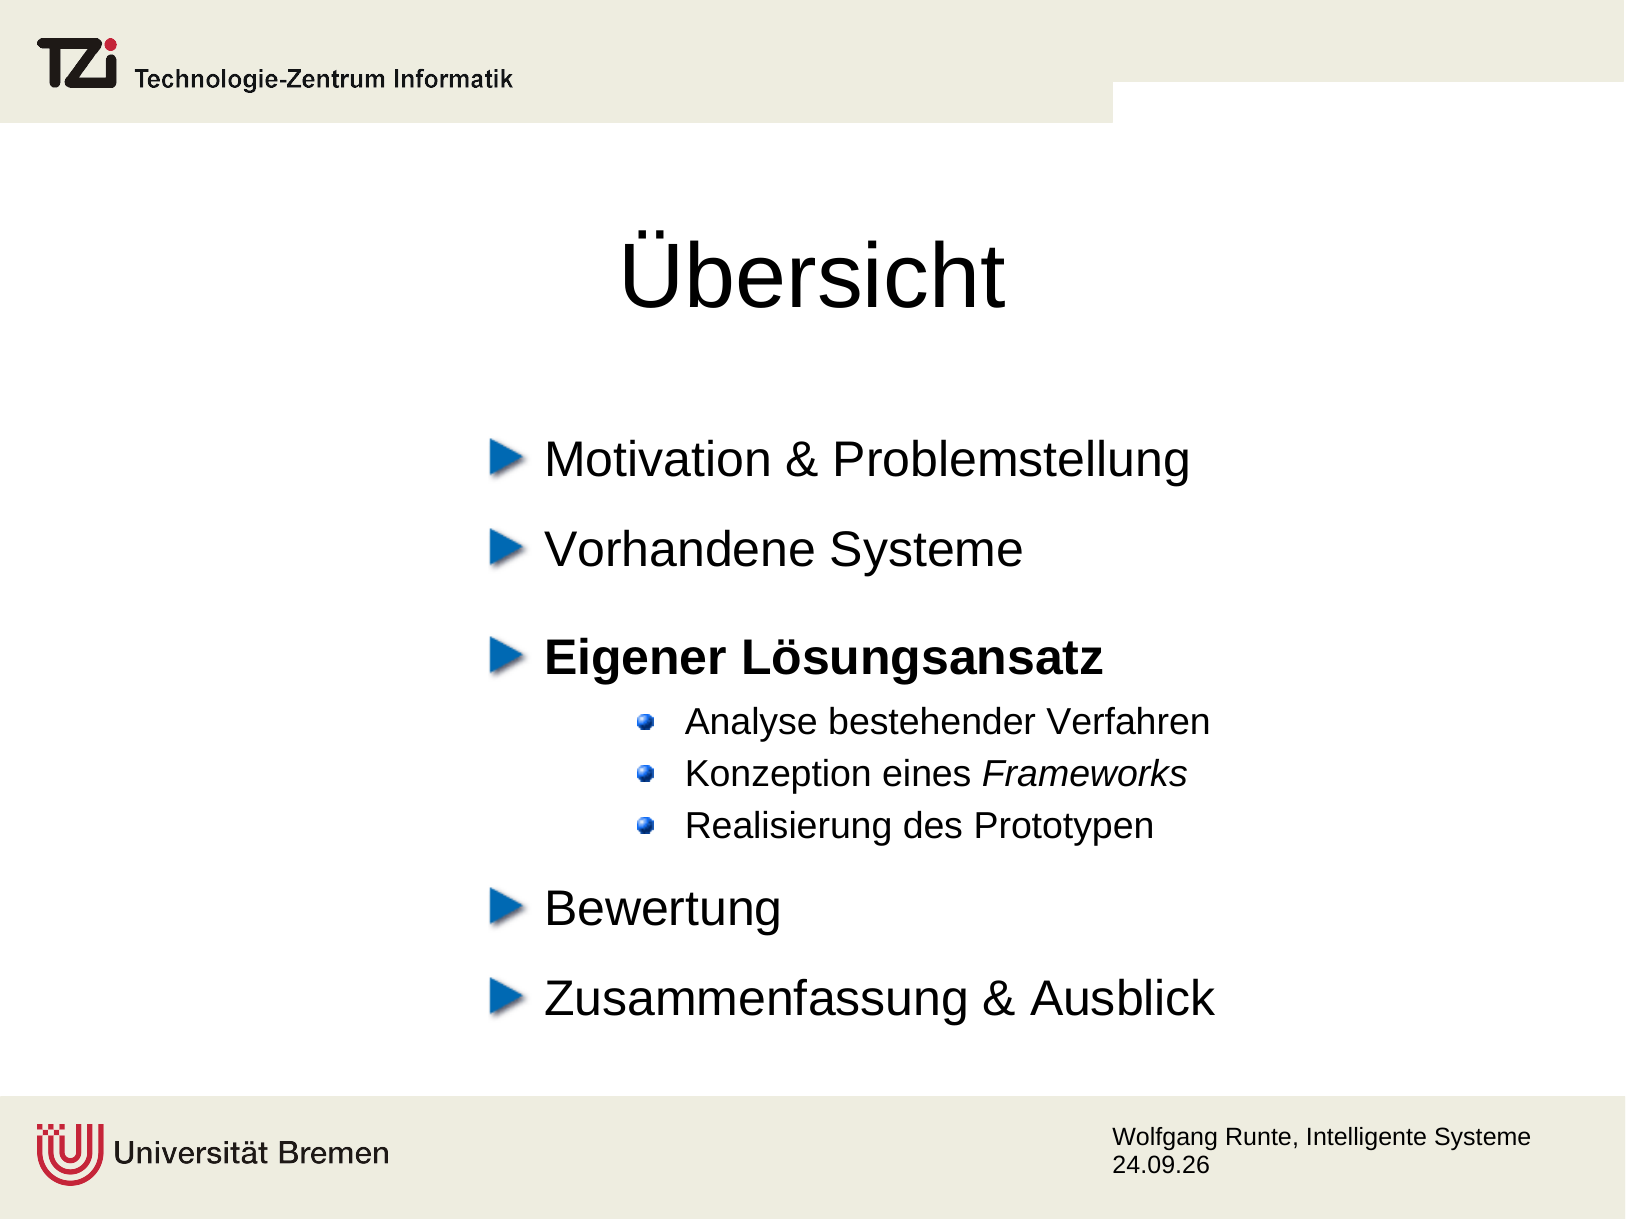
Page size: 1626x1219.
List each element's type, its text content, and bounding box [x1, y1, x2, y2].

picture [37, 1124, 388, 1186]
title Übersicht [112, 162, 1513, 393]
list Motivation & Problemstellung Vorhandene Systeme Eigener Lösungsansatz Analyse bestehender Verfahren Konzeption eines Frameworks Realisierung des Prototypen Bewertung Zusammenfassung & Ausblick [487, 433, 1472, 1028]
picture [37, 38, 513, 93]
